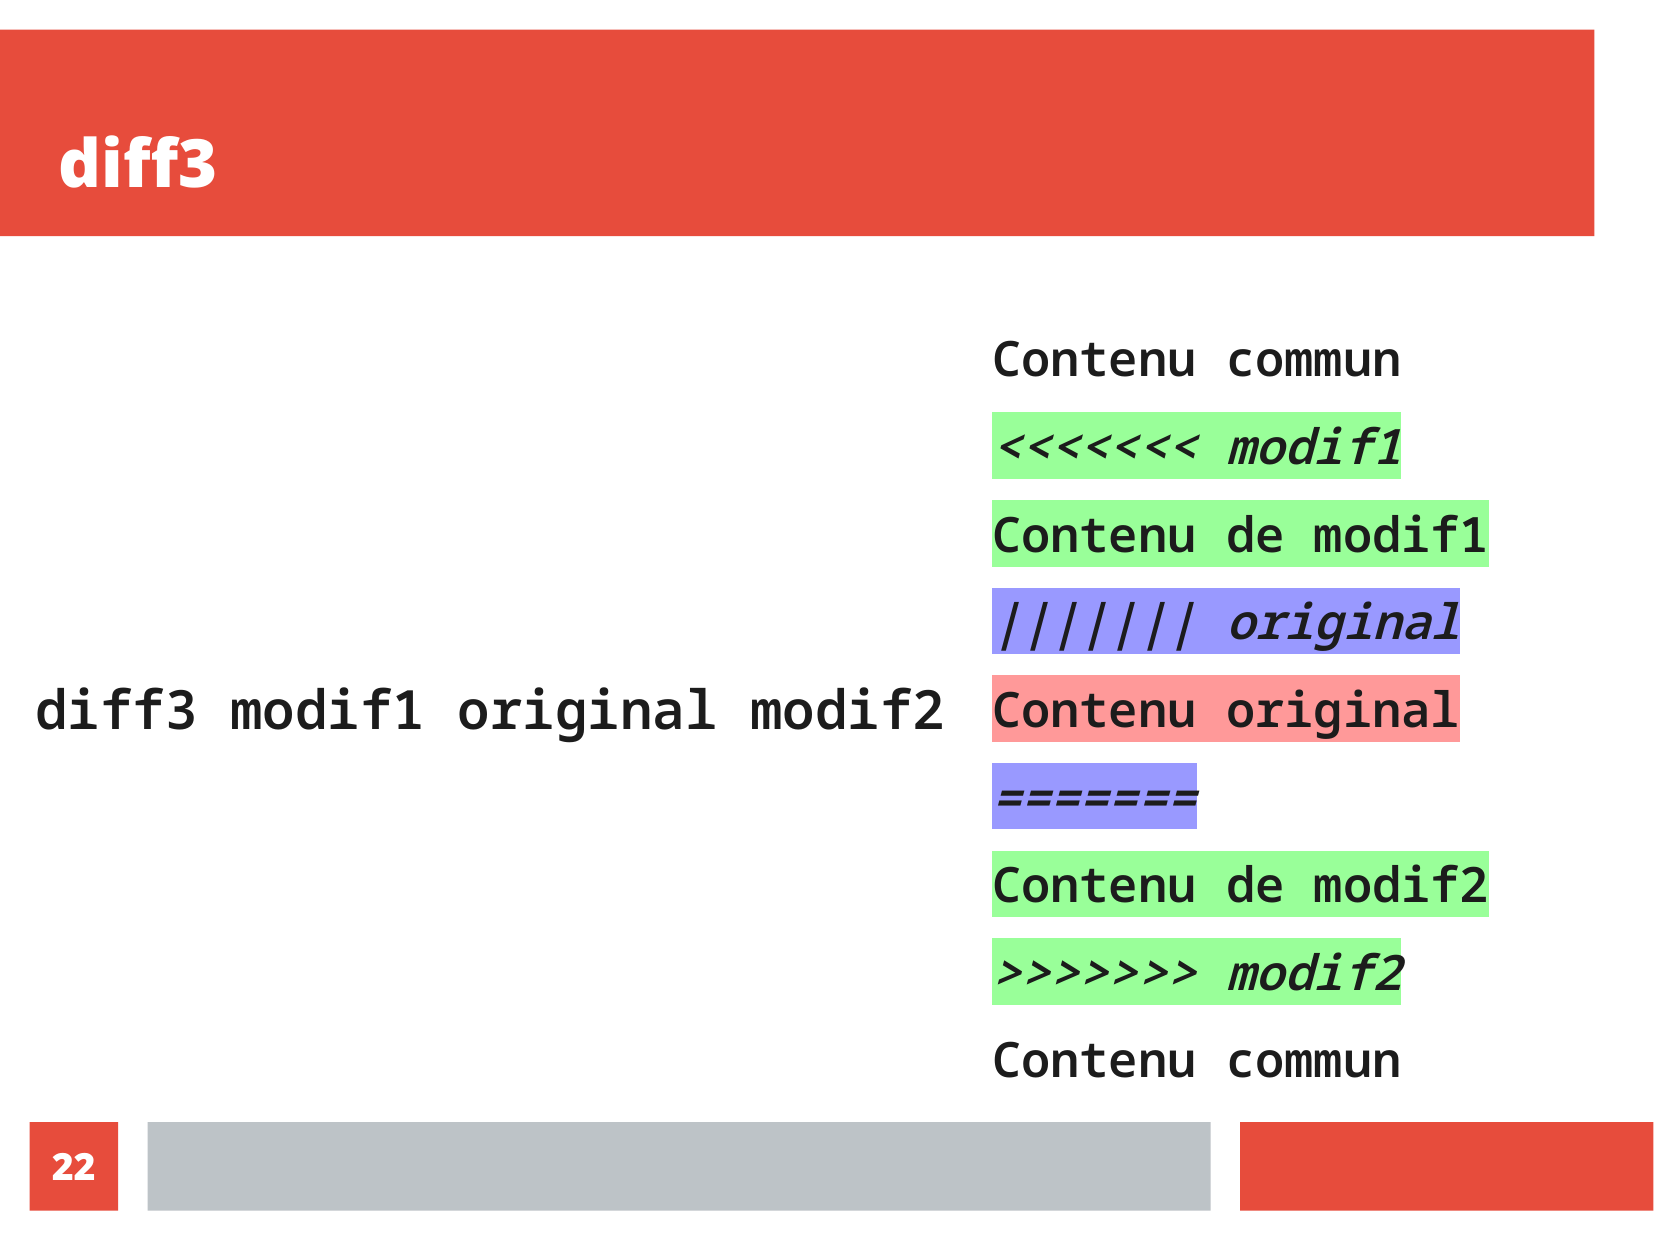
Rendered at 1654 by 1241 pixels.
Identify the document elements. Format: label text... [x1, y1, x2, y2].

list diff3 modif1 original modif2 [0, 324, 981, 1093]
title diff3 [59, 59, 1595, 207]
list Contenu commun <<<<<<< modif1 Contenu de modif1 ||||||| original Contenu original ======= Contenu de modif2 >>>>>>> modif2 Contenu commun [992, 324, 1566, 1093]
